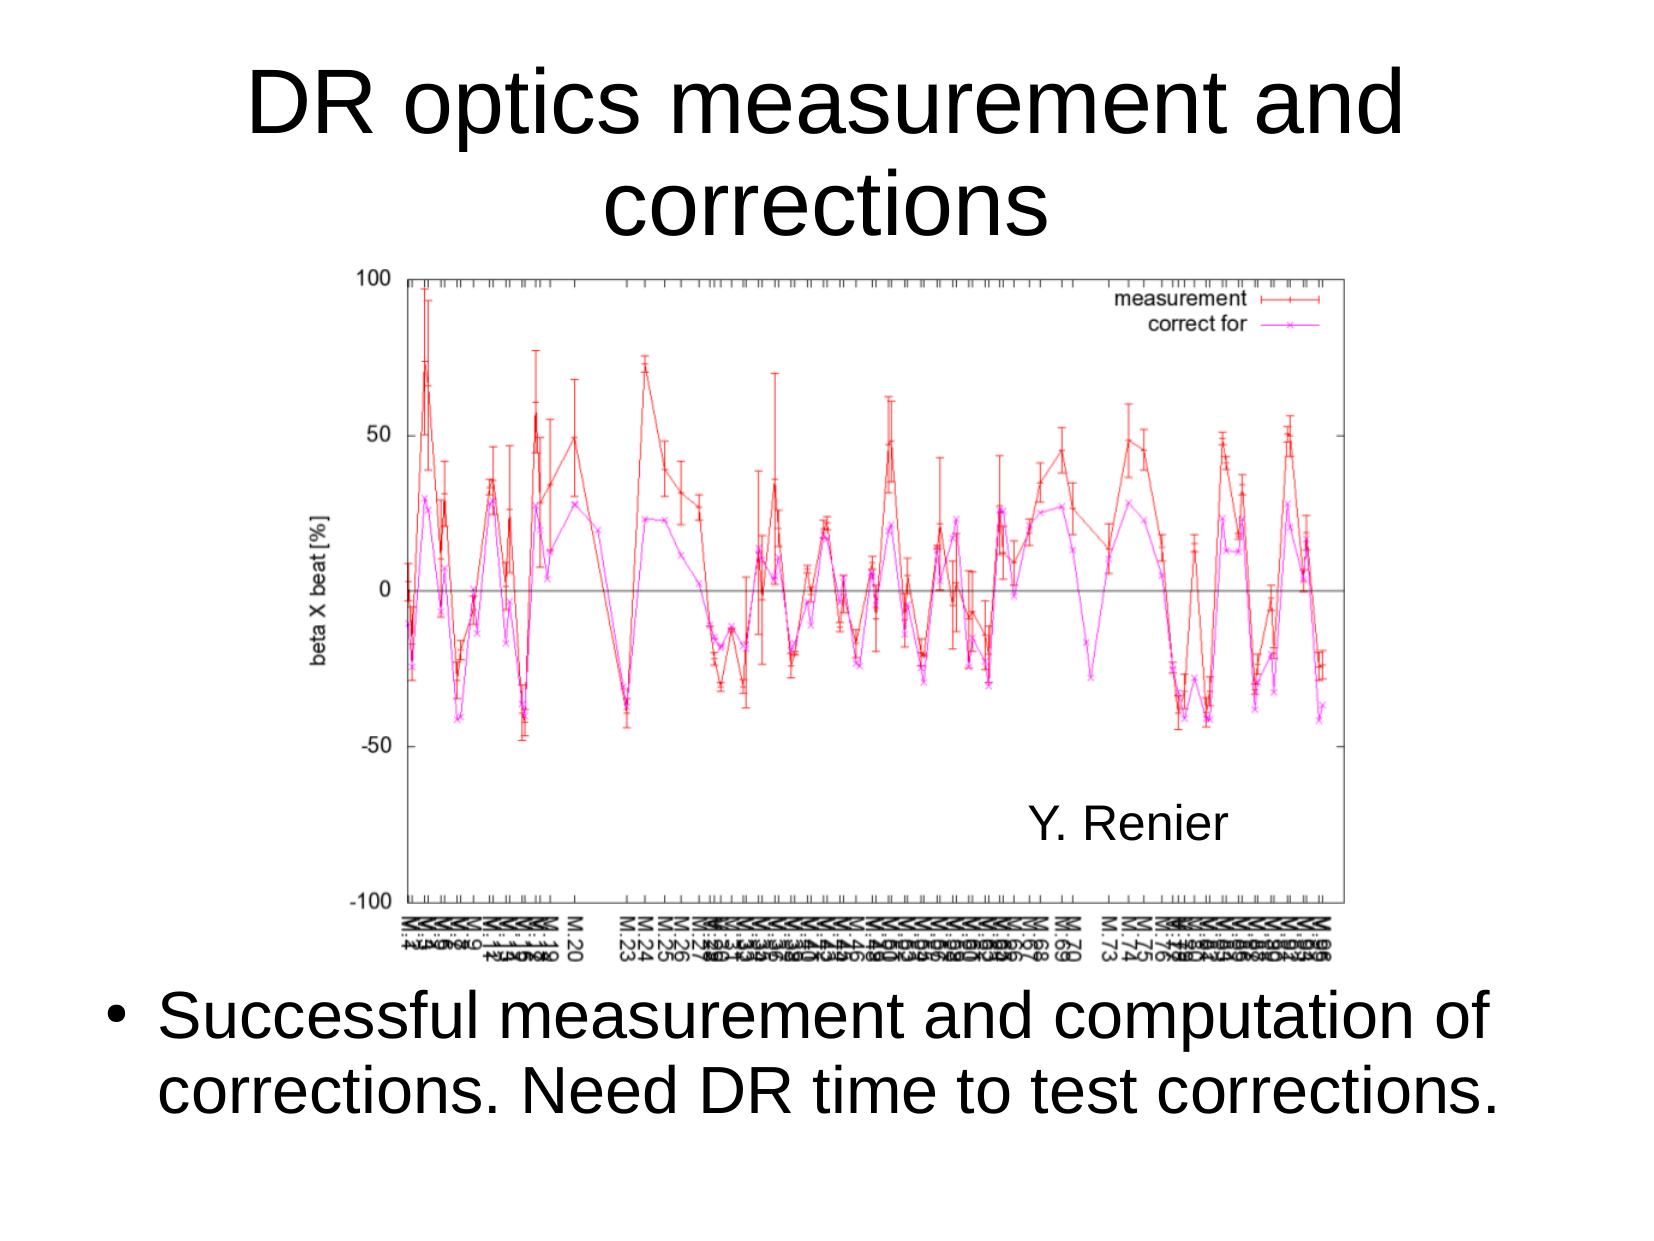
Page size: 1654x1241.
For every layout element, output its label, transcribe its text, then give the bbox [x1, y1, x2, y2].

text_box Y. Renier [1012, 787, 1244, 859]
title DR optics measurement and corrections [82, 49, 1571, 257]
picture [298, 262, 1351, 974]
list Successful measurement and computation of corrections. Need DR time to test corrections. [86, 978, 1576, 1201]
